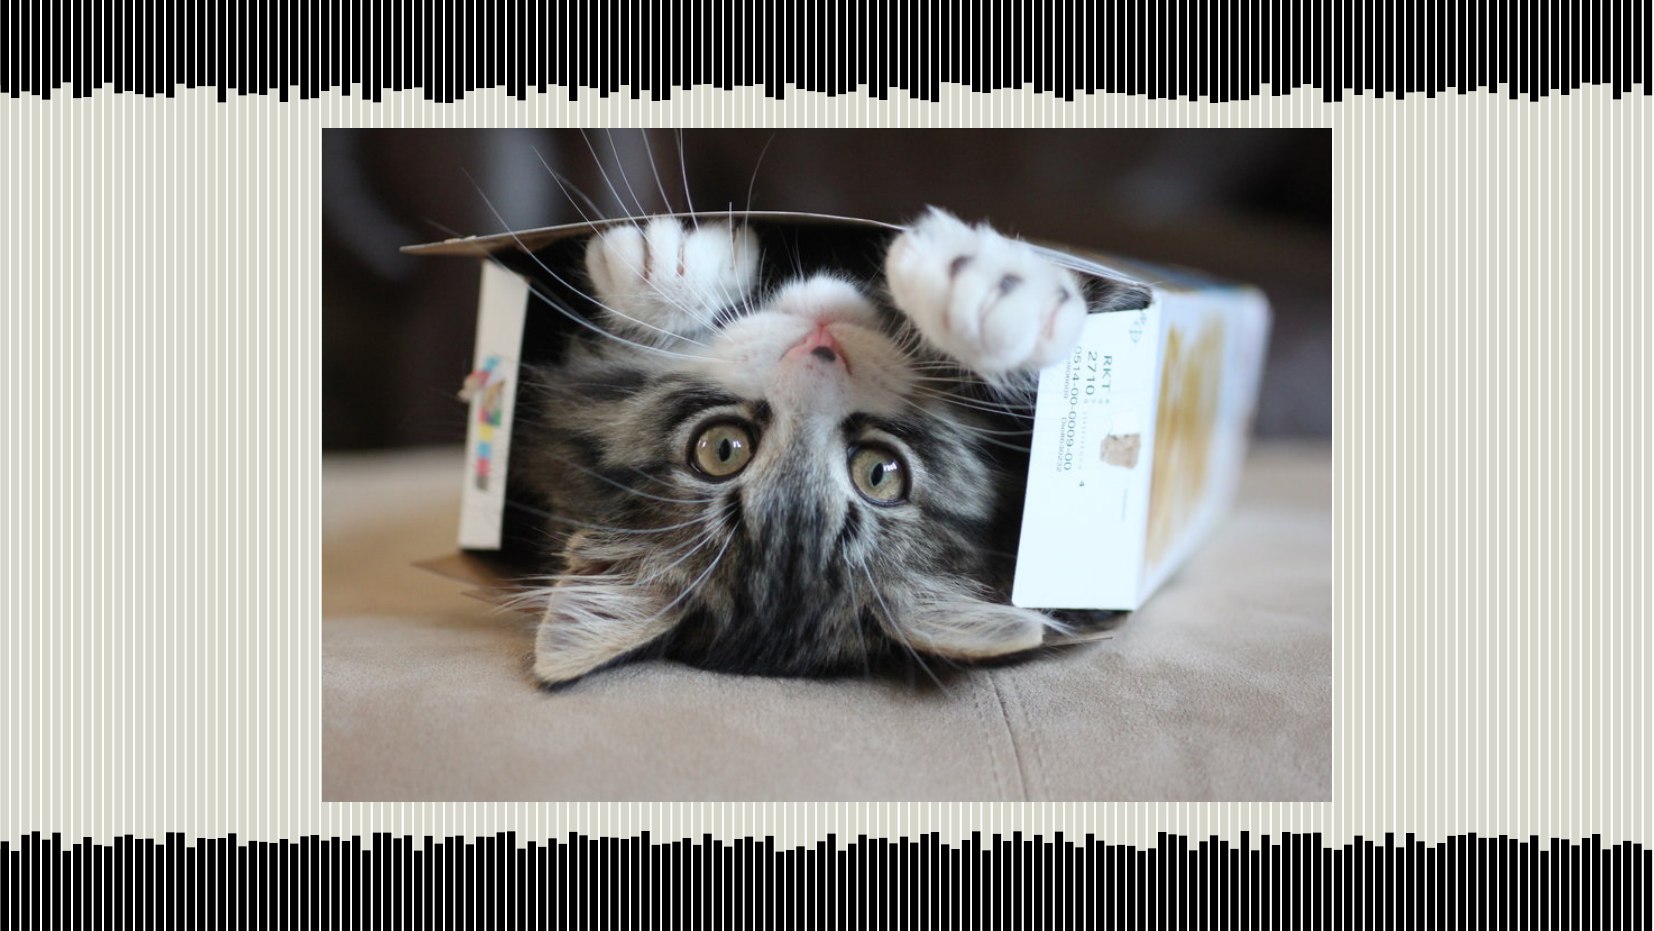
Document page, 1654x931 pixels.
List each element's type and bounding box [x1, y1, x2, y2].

picture [322, 128, 1332, 802]
